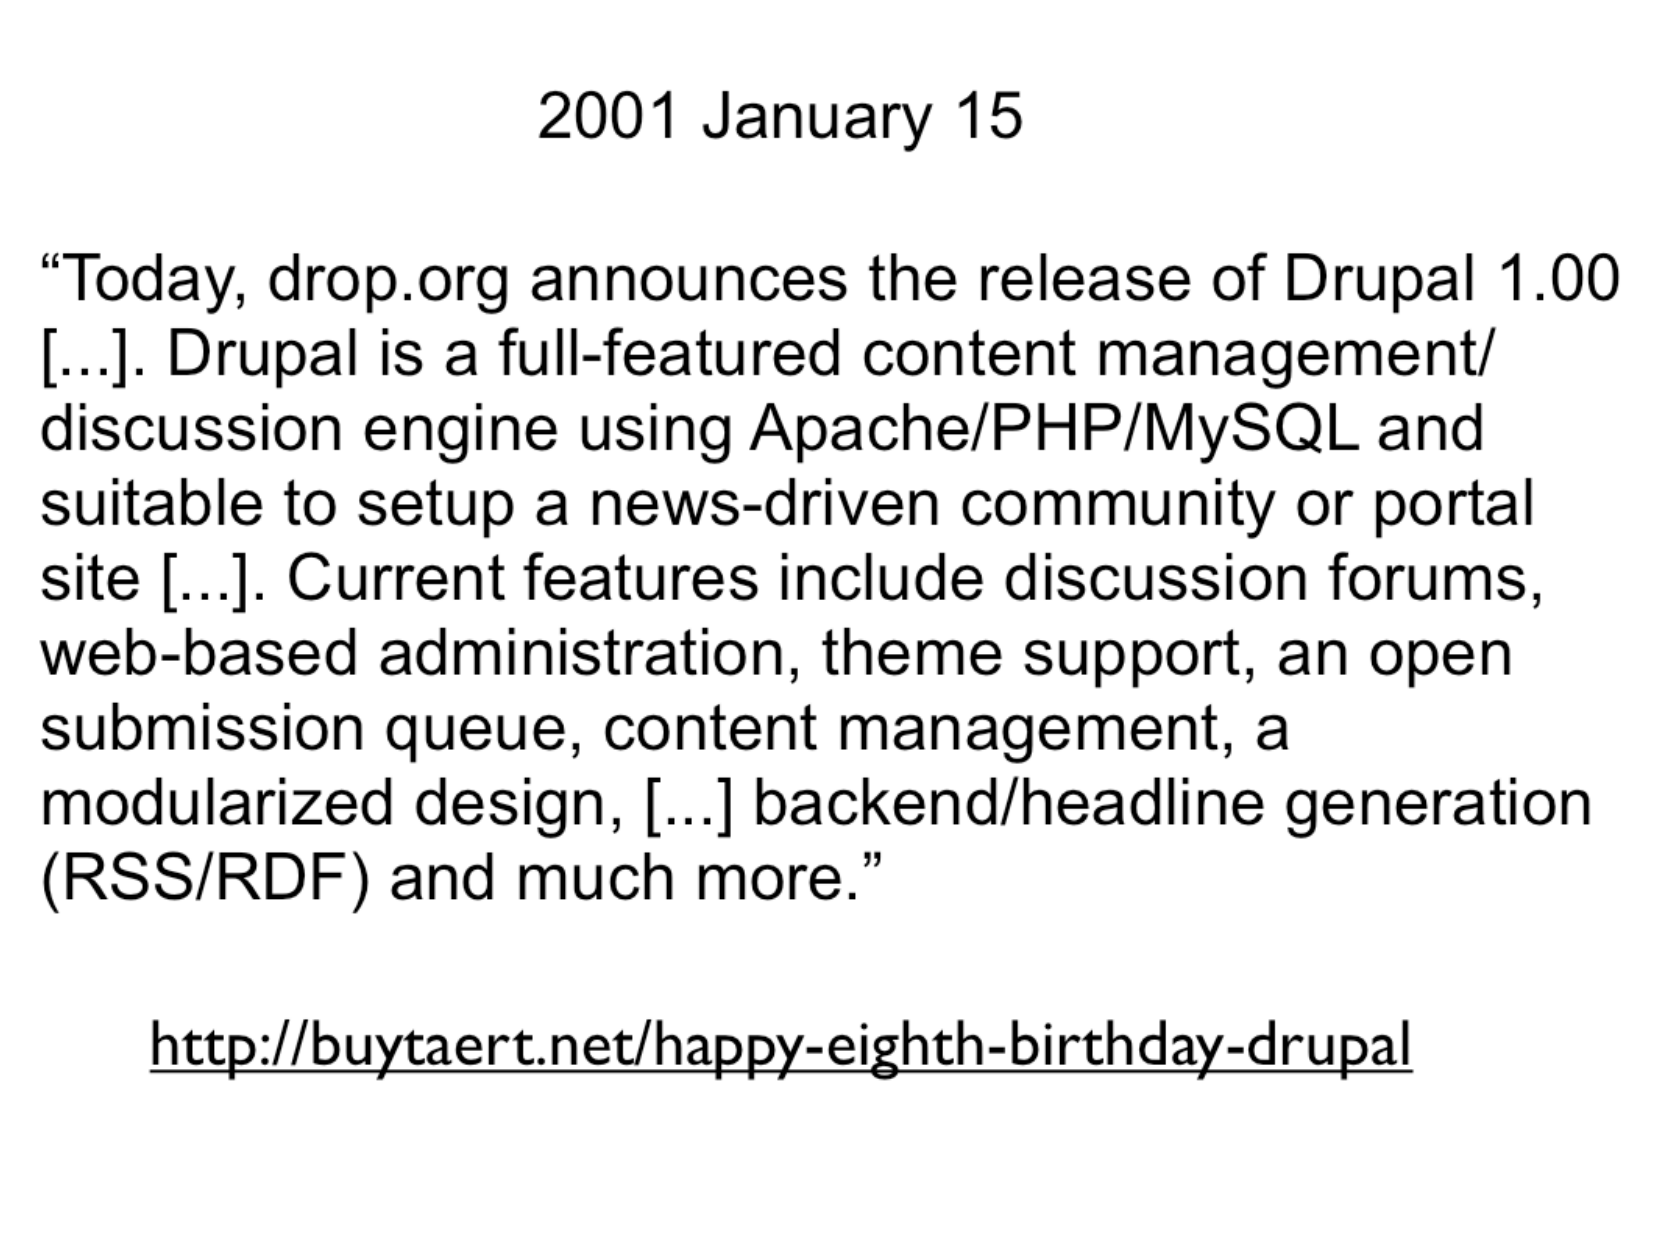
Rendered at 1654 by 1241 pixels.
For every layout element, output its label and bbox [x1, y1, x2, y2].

picture [4, 43, 1654, 1118]
